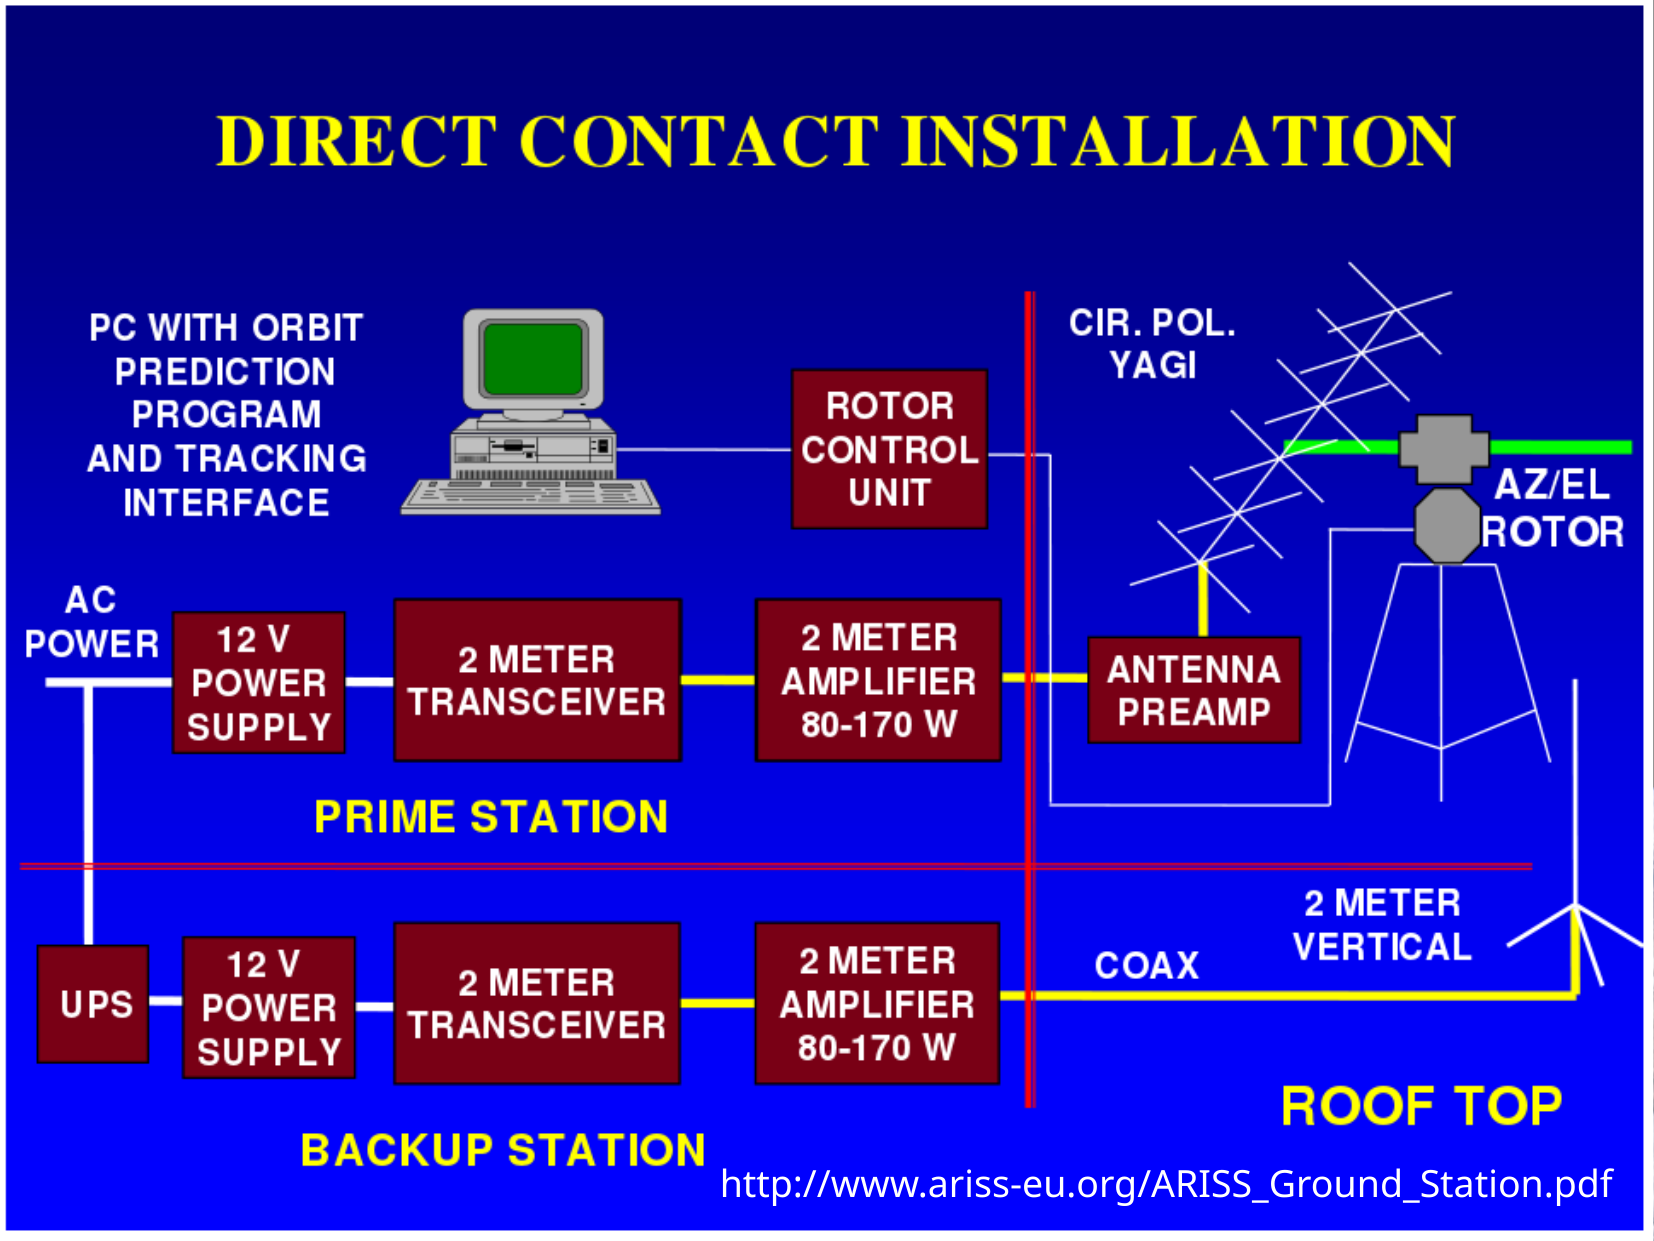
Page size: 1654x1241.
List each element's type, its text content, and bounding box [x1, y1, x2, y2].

text_box http://www.ariss-eu.org/ARISS_Ground_Station.pdf [705, 1149, 1608, 1216]
picture [0, 0, 1654, 1241]
